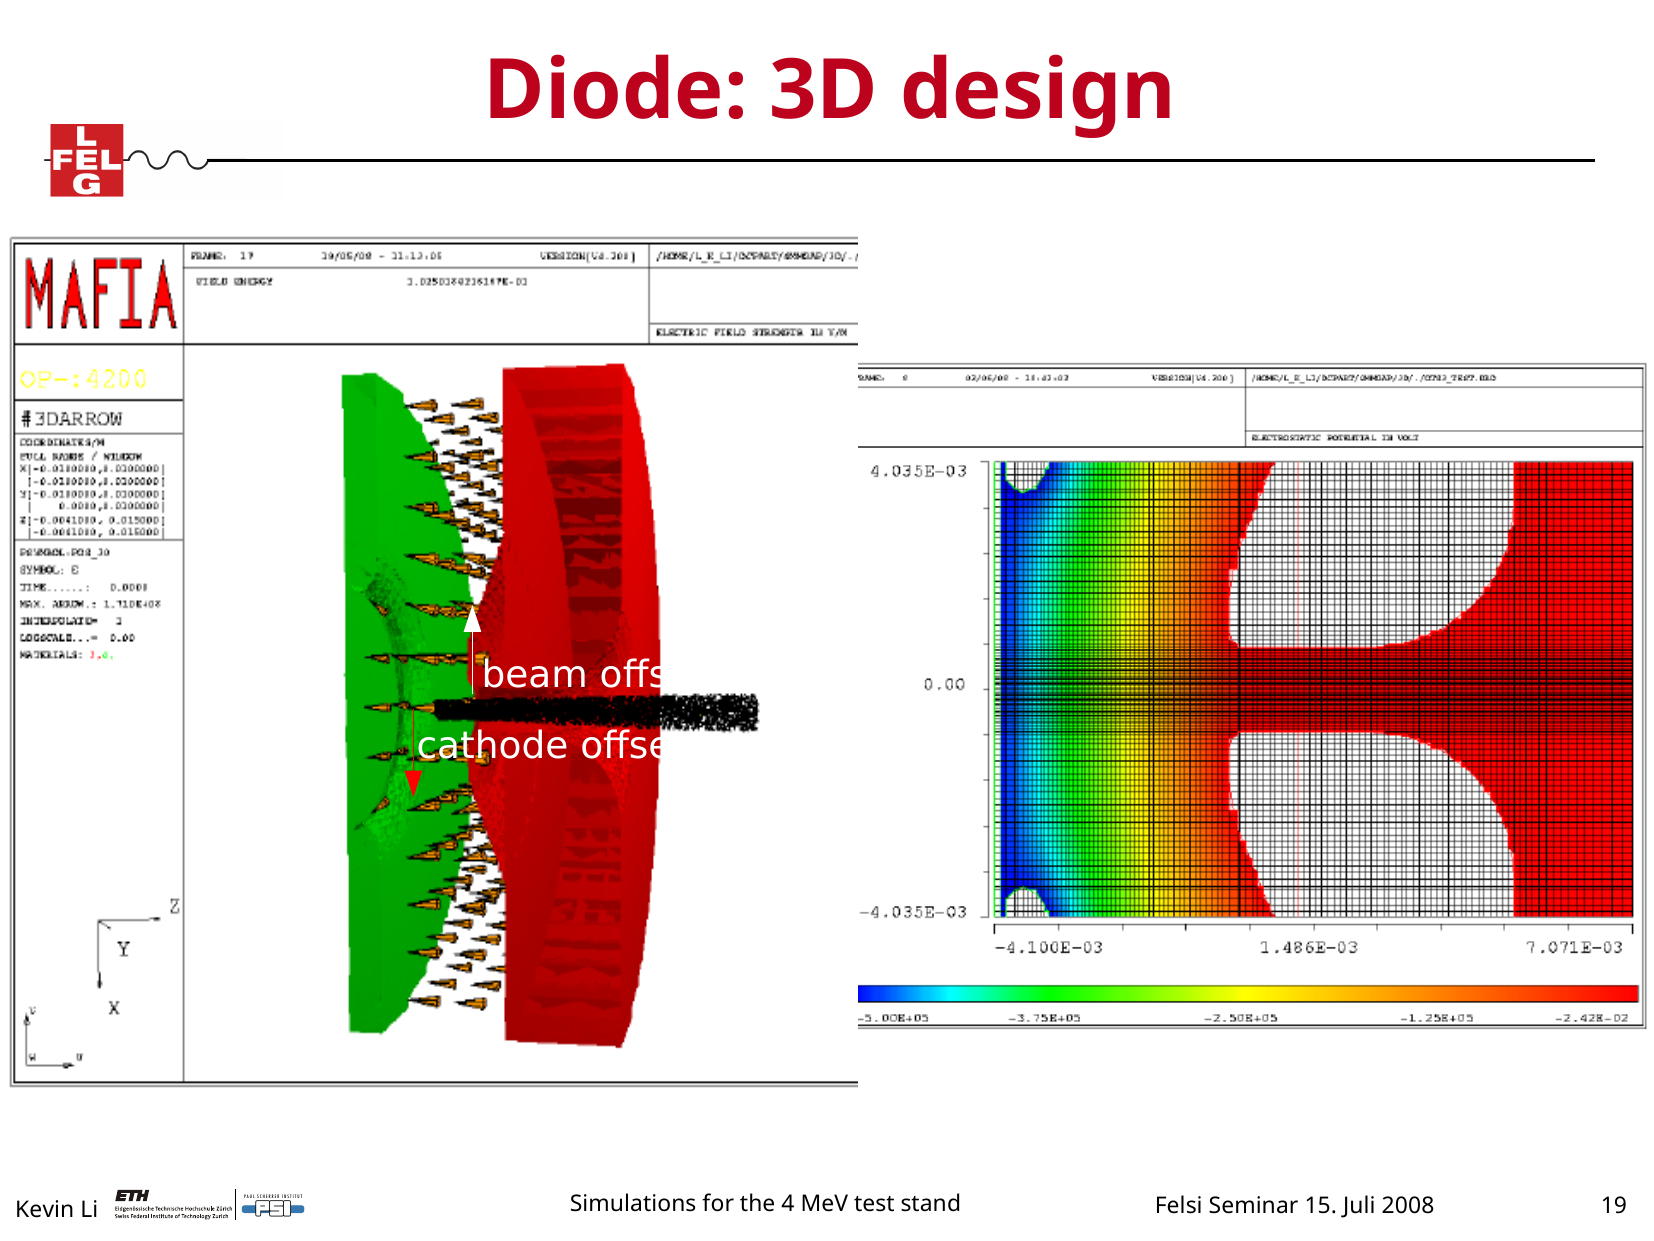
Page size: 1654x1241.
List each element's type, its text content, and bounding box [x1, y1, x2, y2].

picture [238, 1189, 308, 1220]
text_box beam offset [481, 652, 707, 697]
text_box cathode offset [416, 723, 688, 768]
picture [42, 118, 283, 202]
picture [0, 230, 1654, 1093]
title Diode: 3D design [124, 17, 1537, 156]
